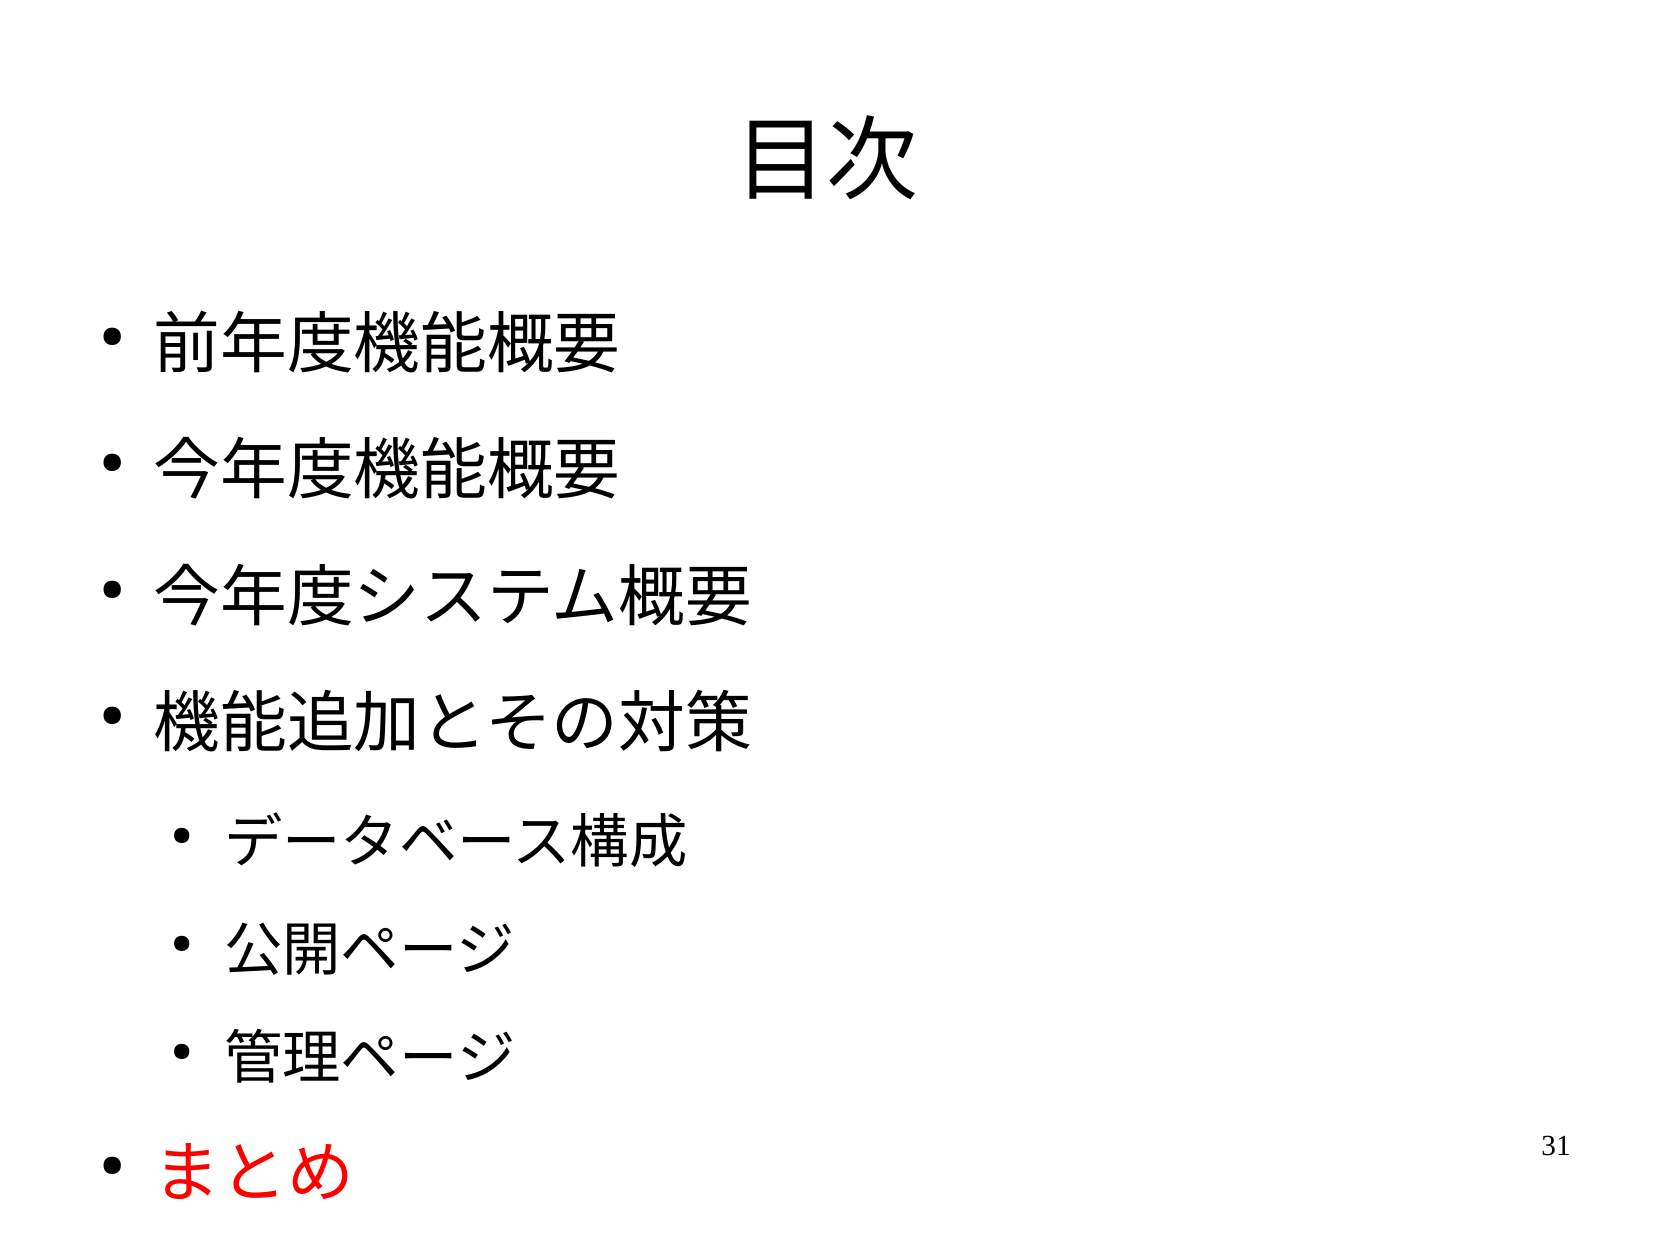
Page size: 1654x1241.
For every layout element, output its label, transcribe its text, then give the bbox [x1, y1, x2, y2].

title 目次 [82, 49, 1571, 257]
list 前年度機能概要 今年度機能概要 今年度システム概要 機能追加とその対策 データベース構成 公開ページ 管理ページ まとめ デモ 今後の課題 [82, 290, 1571, 1181]
